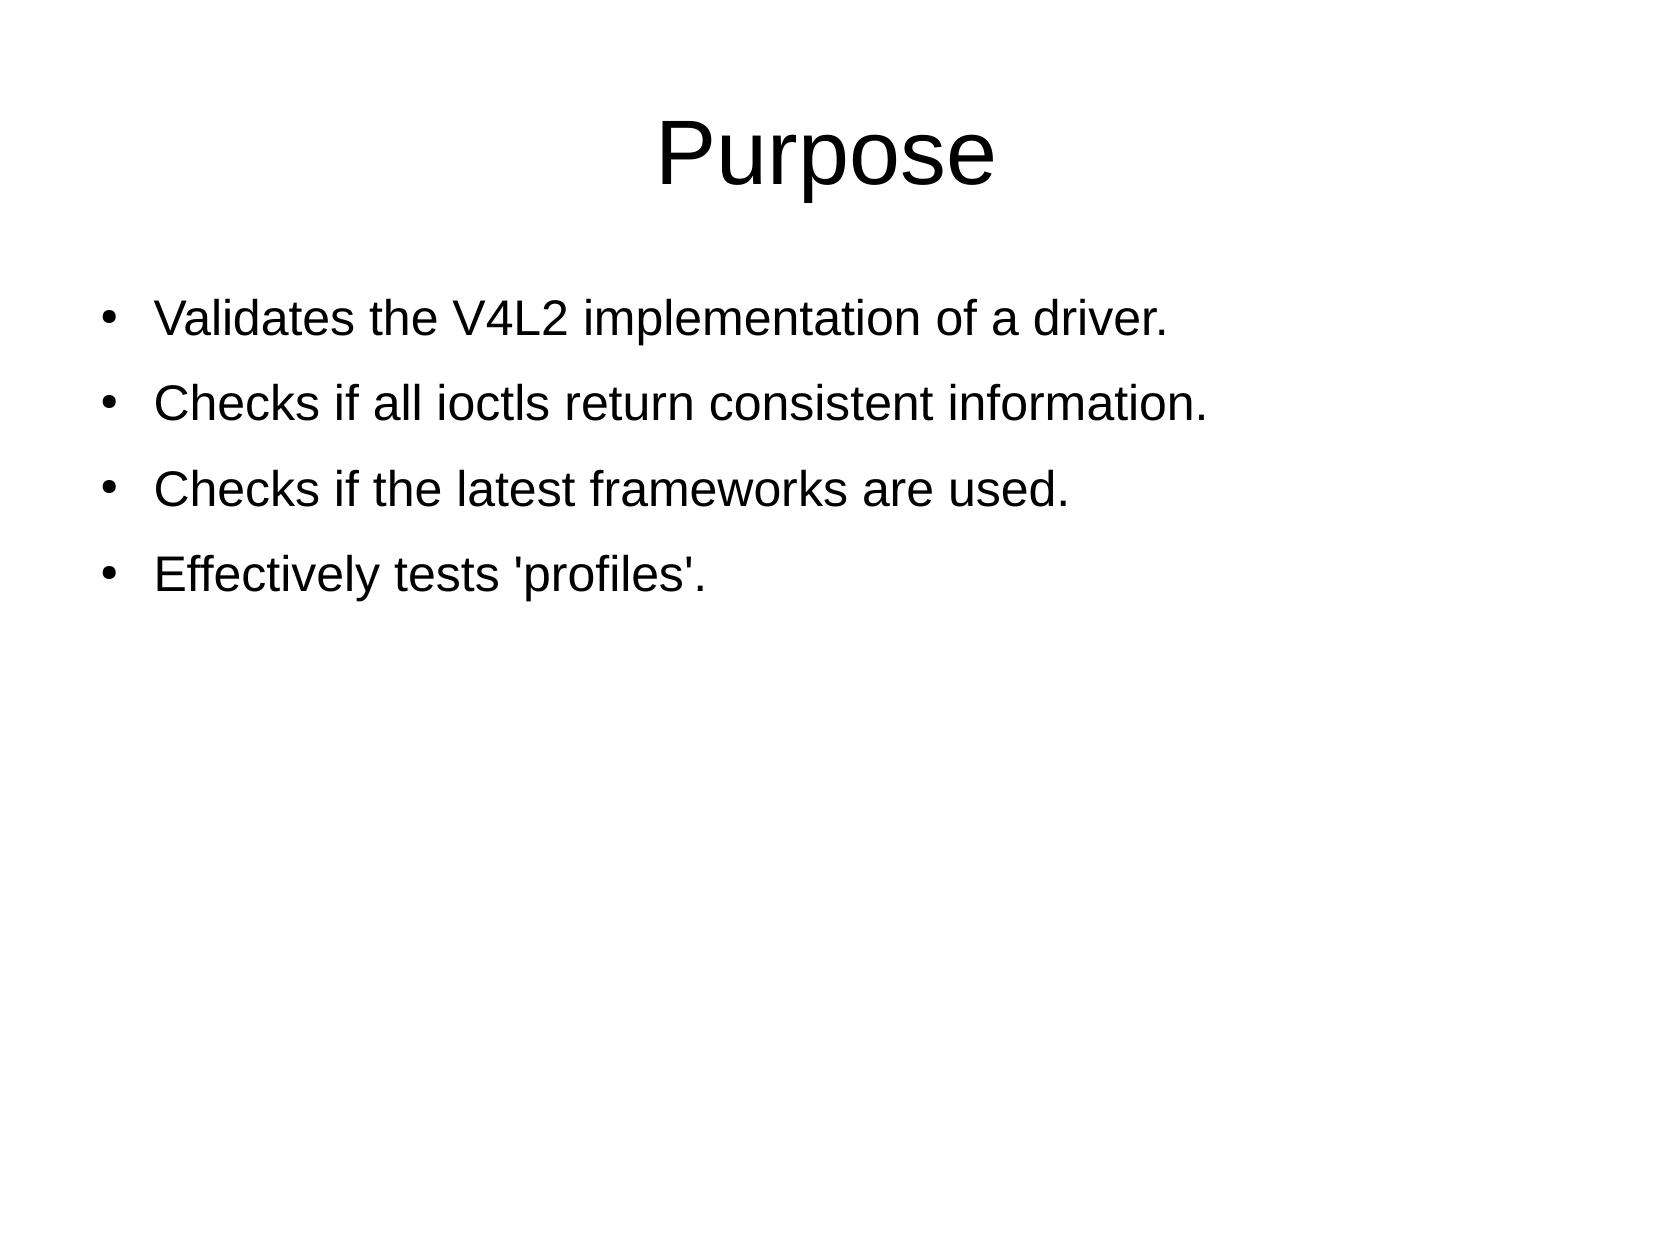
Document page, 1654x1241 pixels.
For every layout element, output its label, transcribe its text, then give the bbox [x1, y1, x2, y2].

title Purpose [82, 56, 1571, 250]
list Validates the V4L2 implementation of a driver. Checks if all ioctls return consistent information. Checks if the latest frameworks are used. Effectively tests 'profiles'. [82, 290, 1571, 1094]
